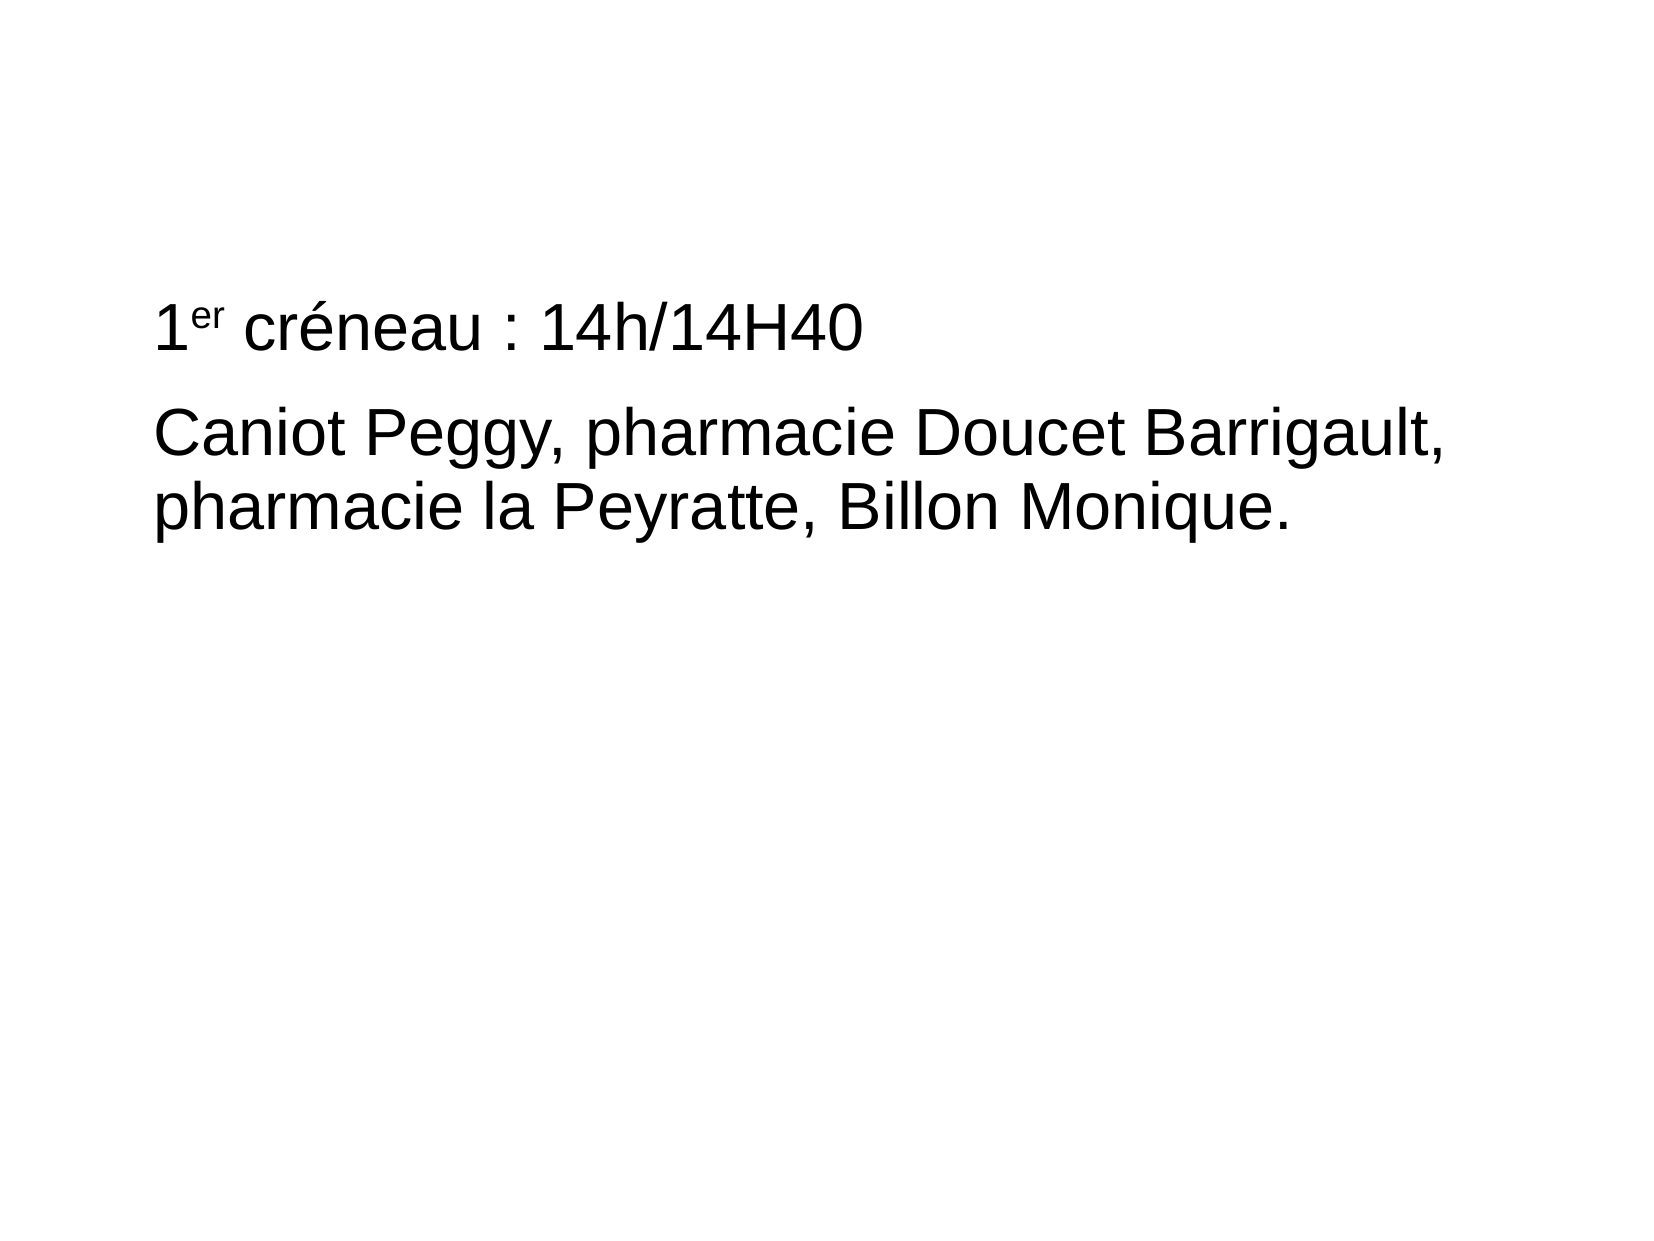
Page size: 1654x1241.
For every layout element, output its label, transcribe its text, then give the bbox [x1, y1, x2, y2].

list 1er créneau : 14h/14H40 Caniot Peggy, pharmacie Doucet Barrigault, pharmacie la Peyratte, Billon Monique. [82, 290, 1571, 1010]
